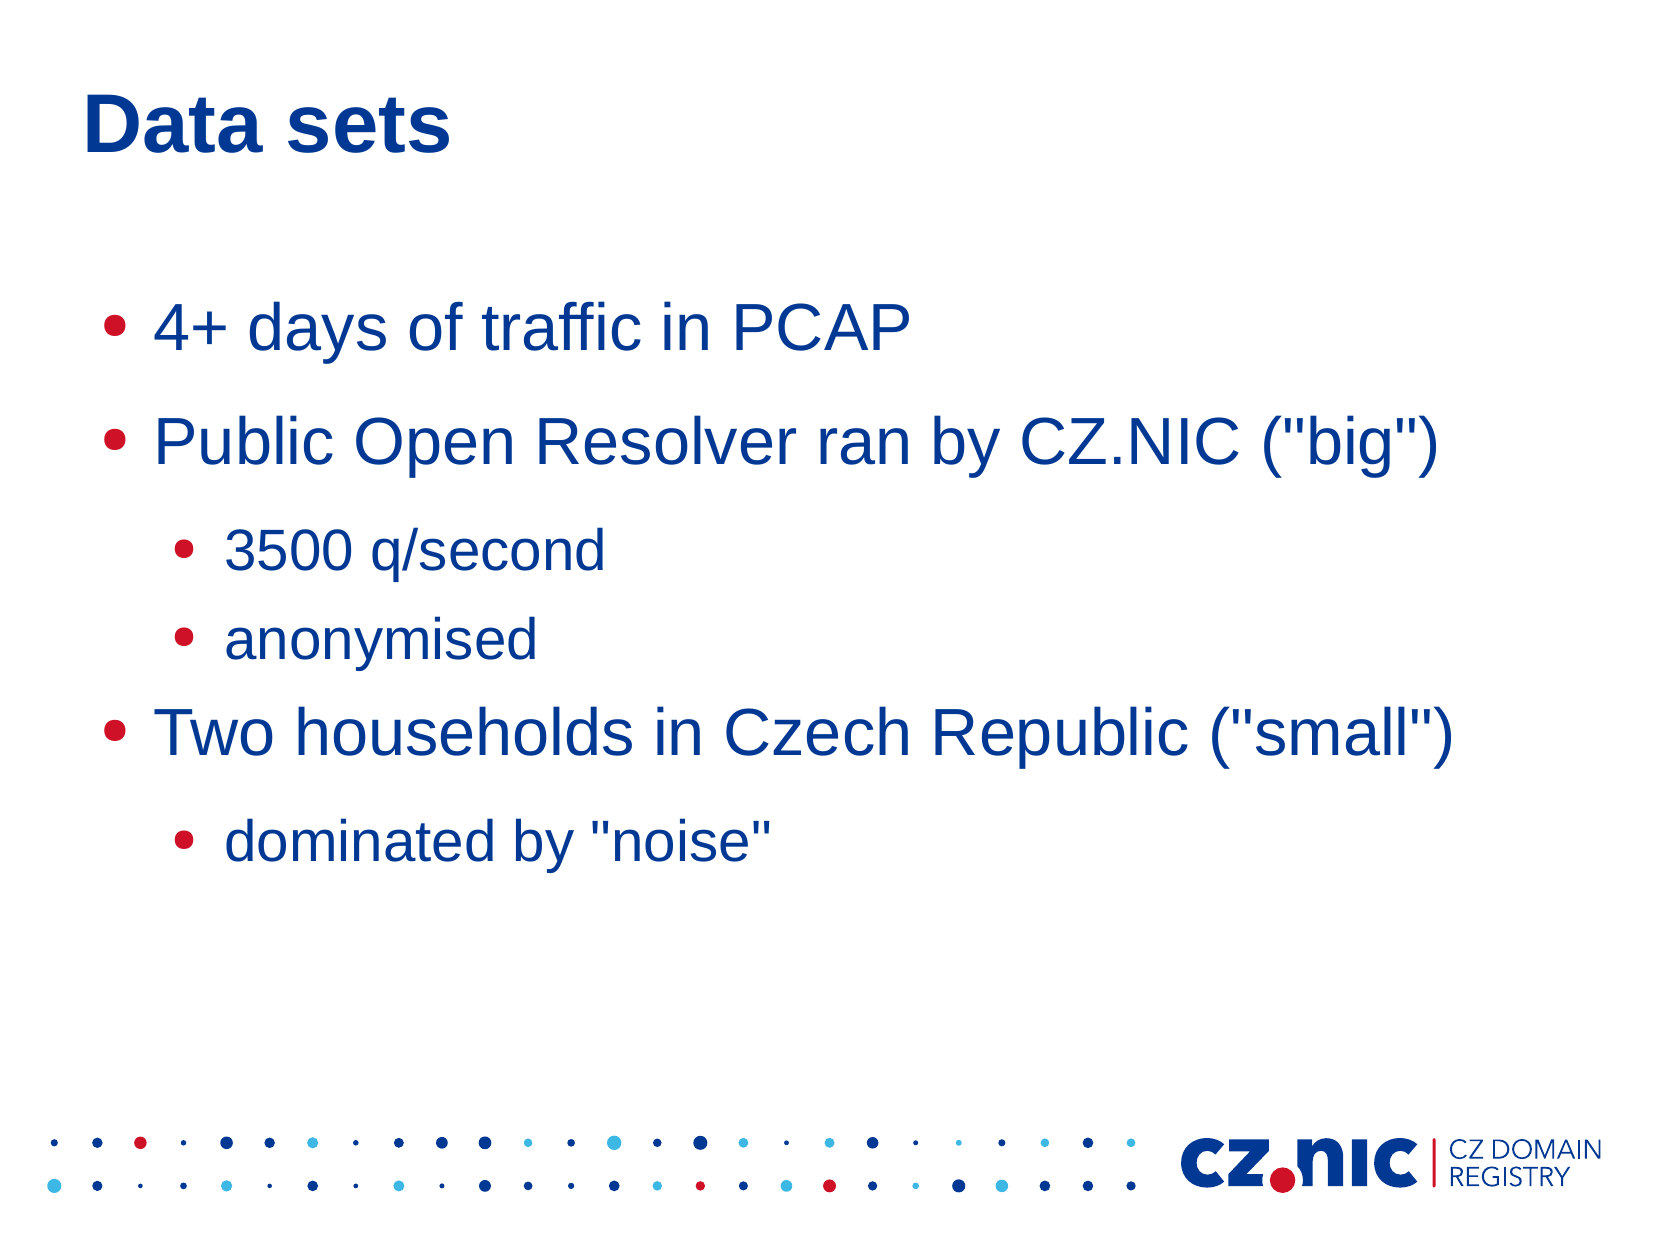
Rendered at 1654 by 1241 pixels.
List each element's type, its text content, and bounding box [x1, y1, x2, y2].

list 4+ days of traffic in PCAP Public Open Resolver ran by CZ.NIC ("big") 3500 q/second anonymised Two households in Czech Republic ("small") dominated by "noise" [82, 290, 1571, 1010]
title Data sets [82, 70, 1571, 178]
